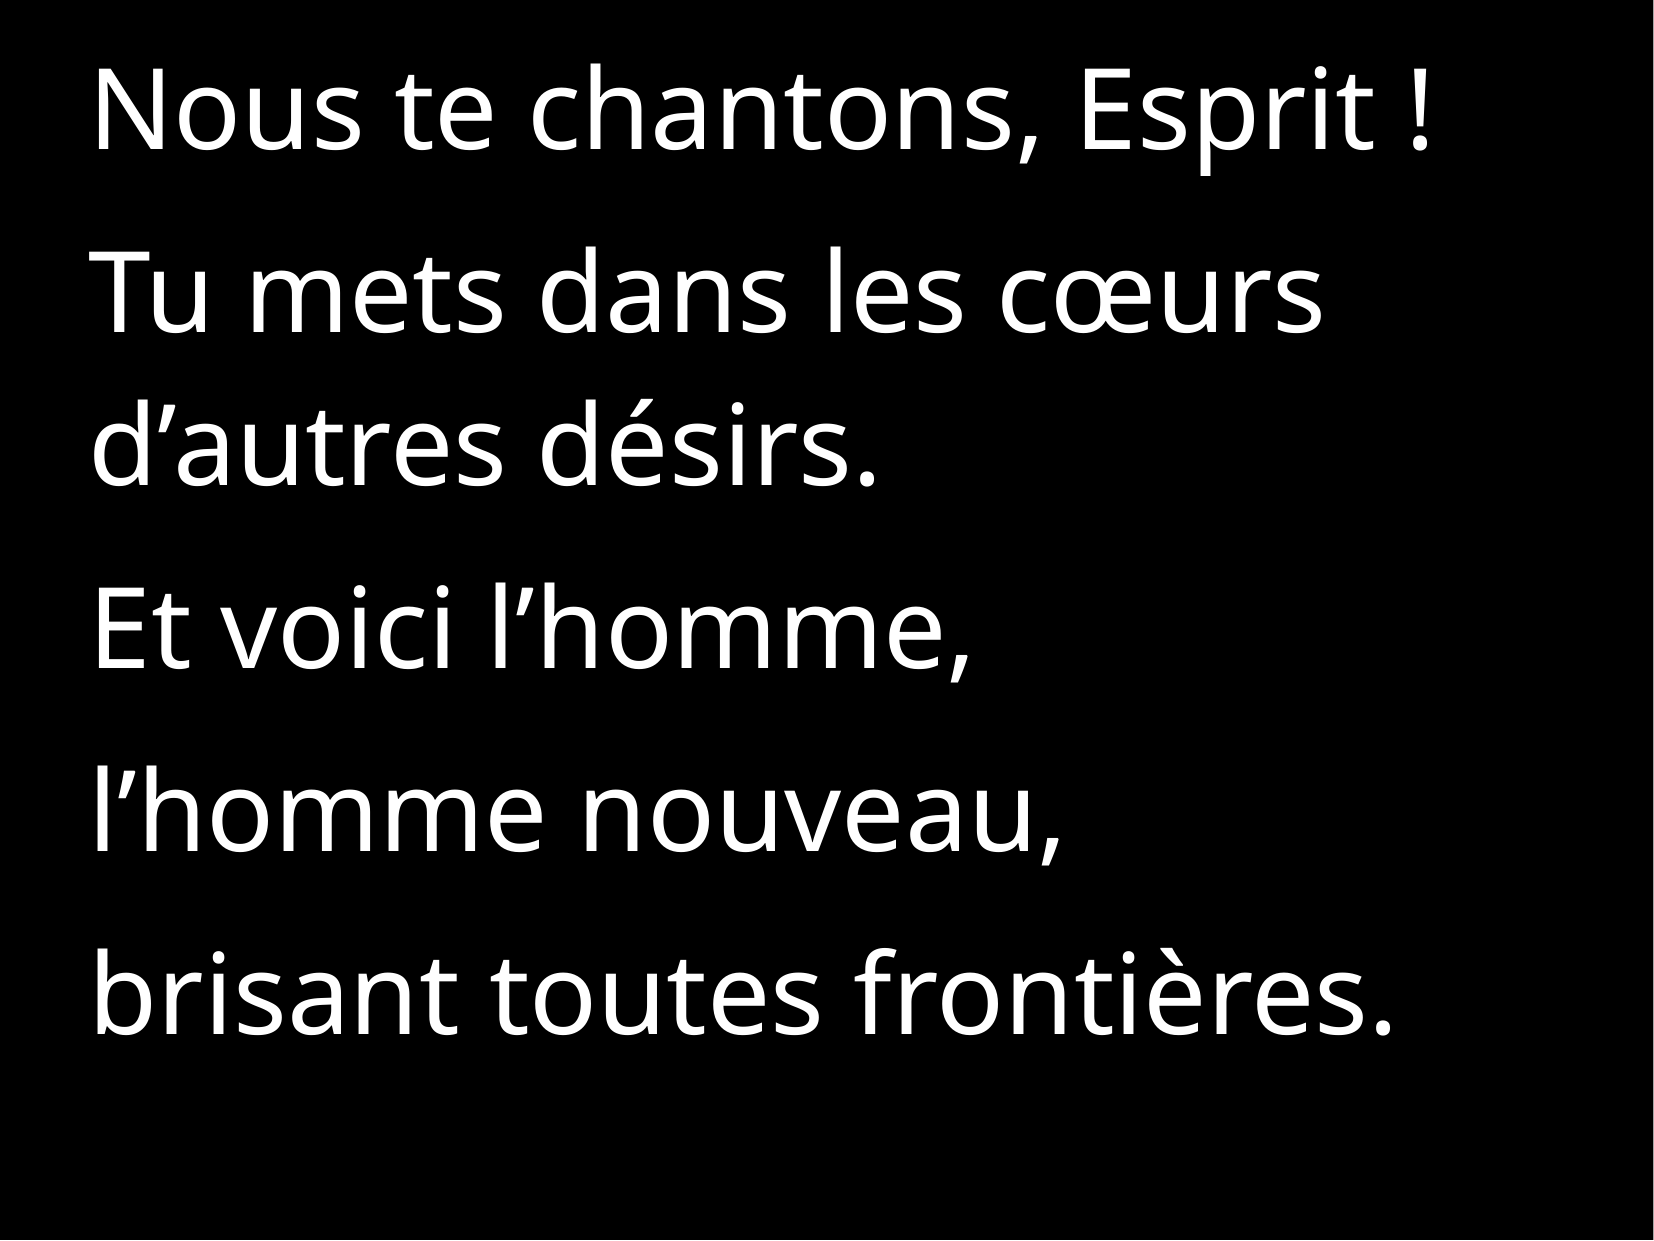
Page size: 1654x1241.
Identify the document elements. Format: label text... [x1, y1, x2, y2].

list Nous te chantons, Esprit ! Tu mets dans les cœurs d’autres désirs. Et voici l’homme, l’homme nouveau, brisant toutes frontières. [88, 29, 1625, 1118]
